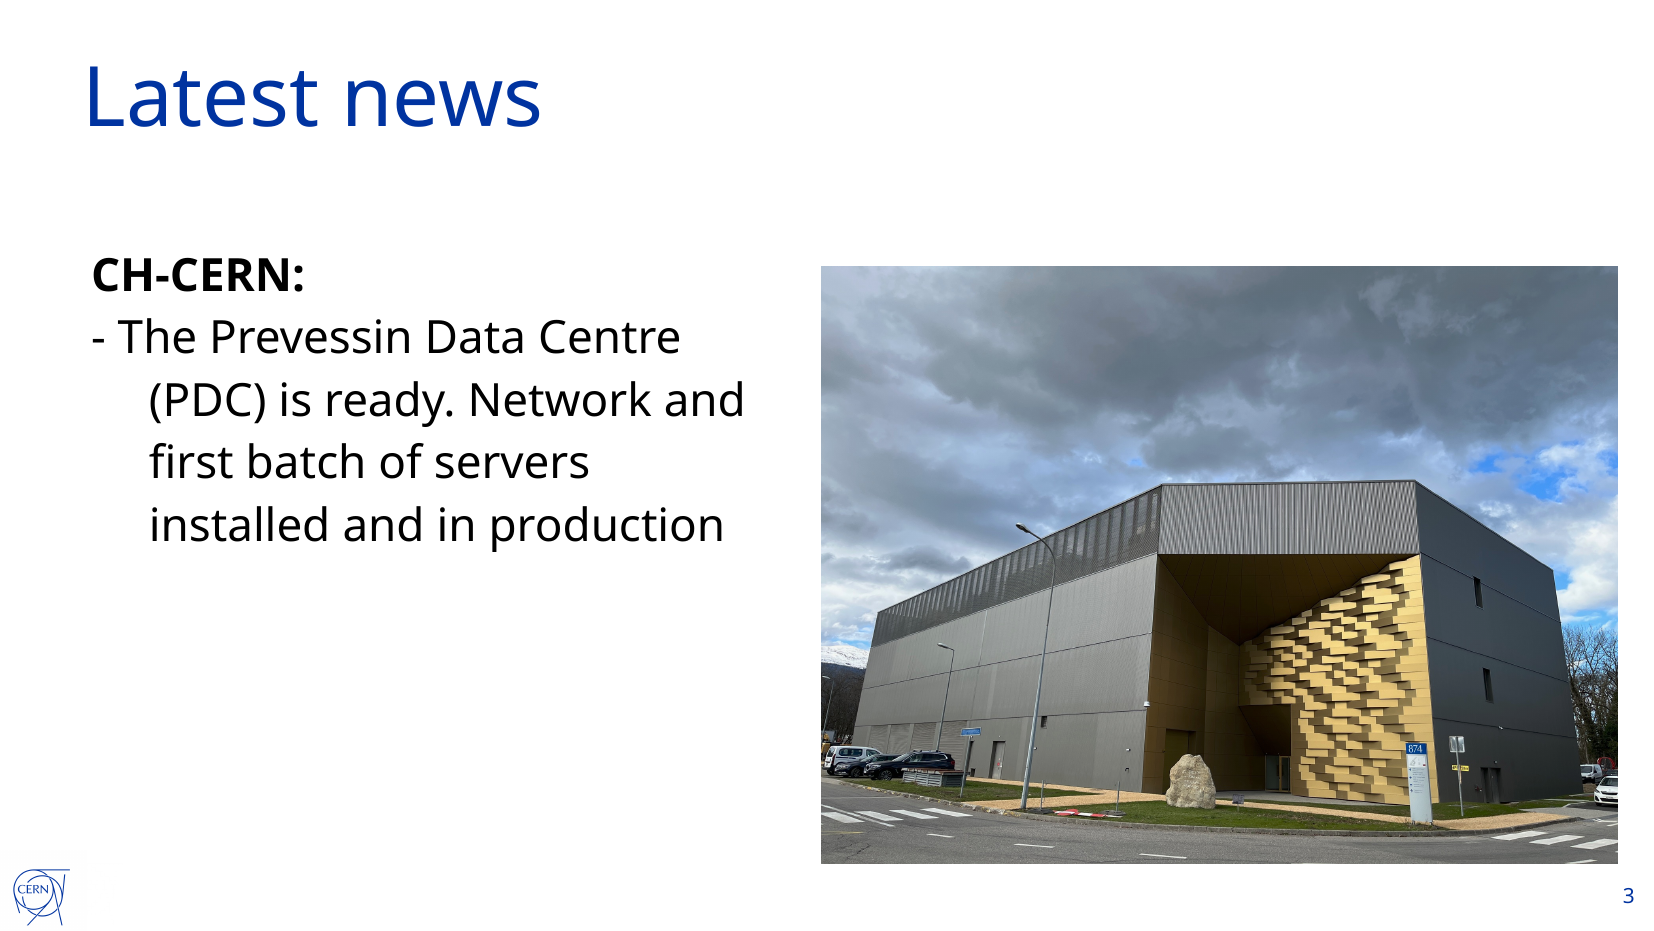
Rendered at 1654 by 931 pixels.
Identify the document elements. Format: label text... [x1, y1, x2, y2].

text_box CH-CERN: - The Prevessin Data Centre (PDC) is ready. Network and first batch of servers installed and in production [76, 172, 797, 931]
picture [821, 266, 1618, 864]
title Latest news [82, 37, 1571, 193]
picture [0, 850, 76, 931]
